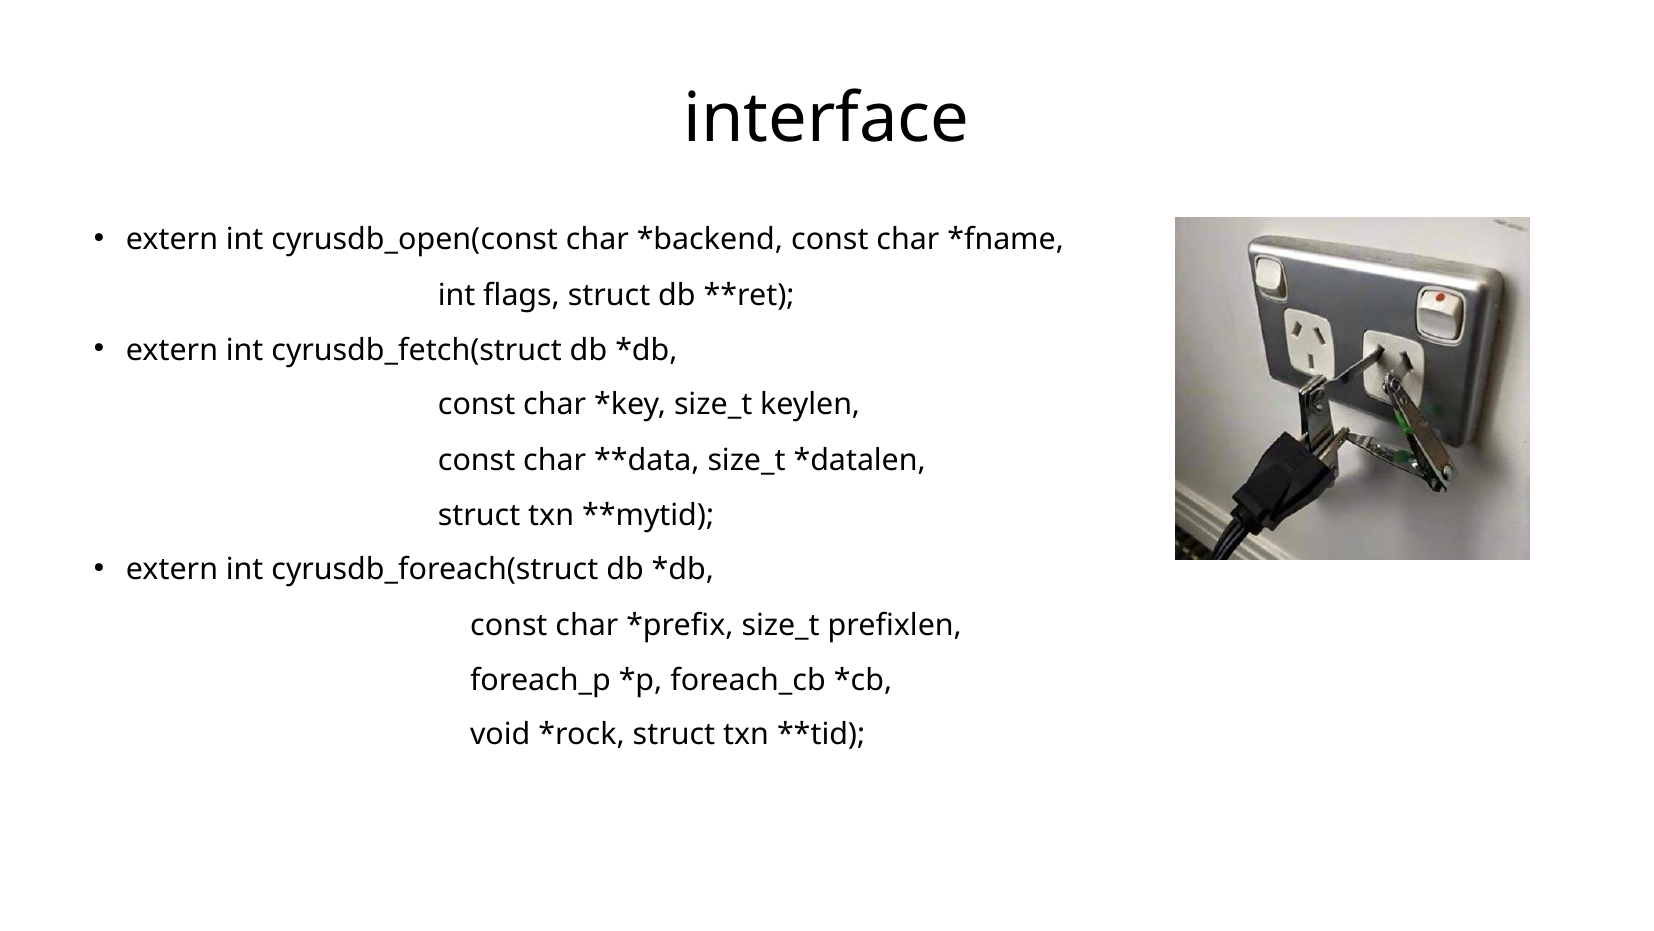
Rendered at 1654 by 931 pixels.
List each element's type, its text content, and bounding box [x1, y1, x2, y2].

picture [1175, 217, 1530, 560]
title interface [82, 37, 1571, 193]
text_box [82, 217, 1571, 758]
